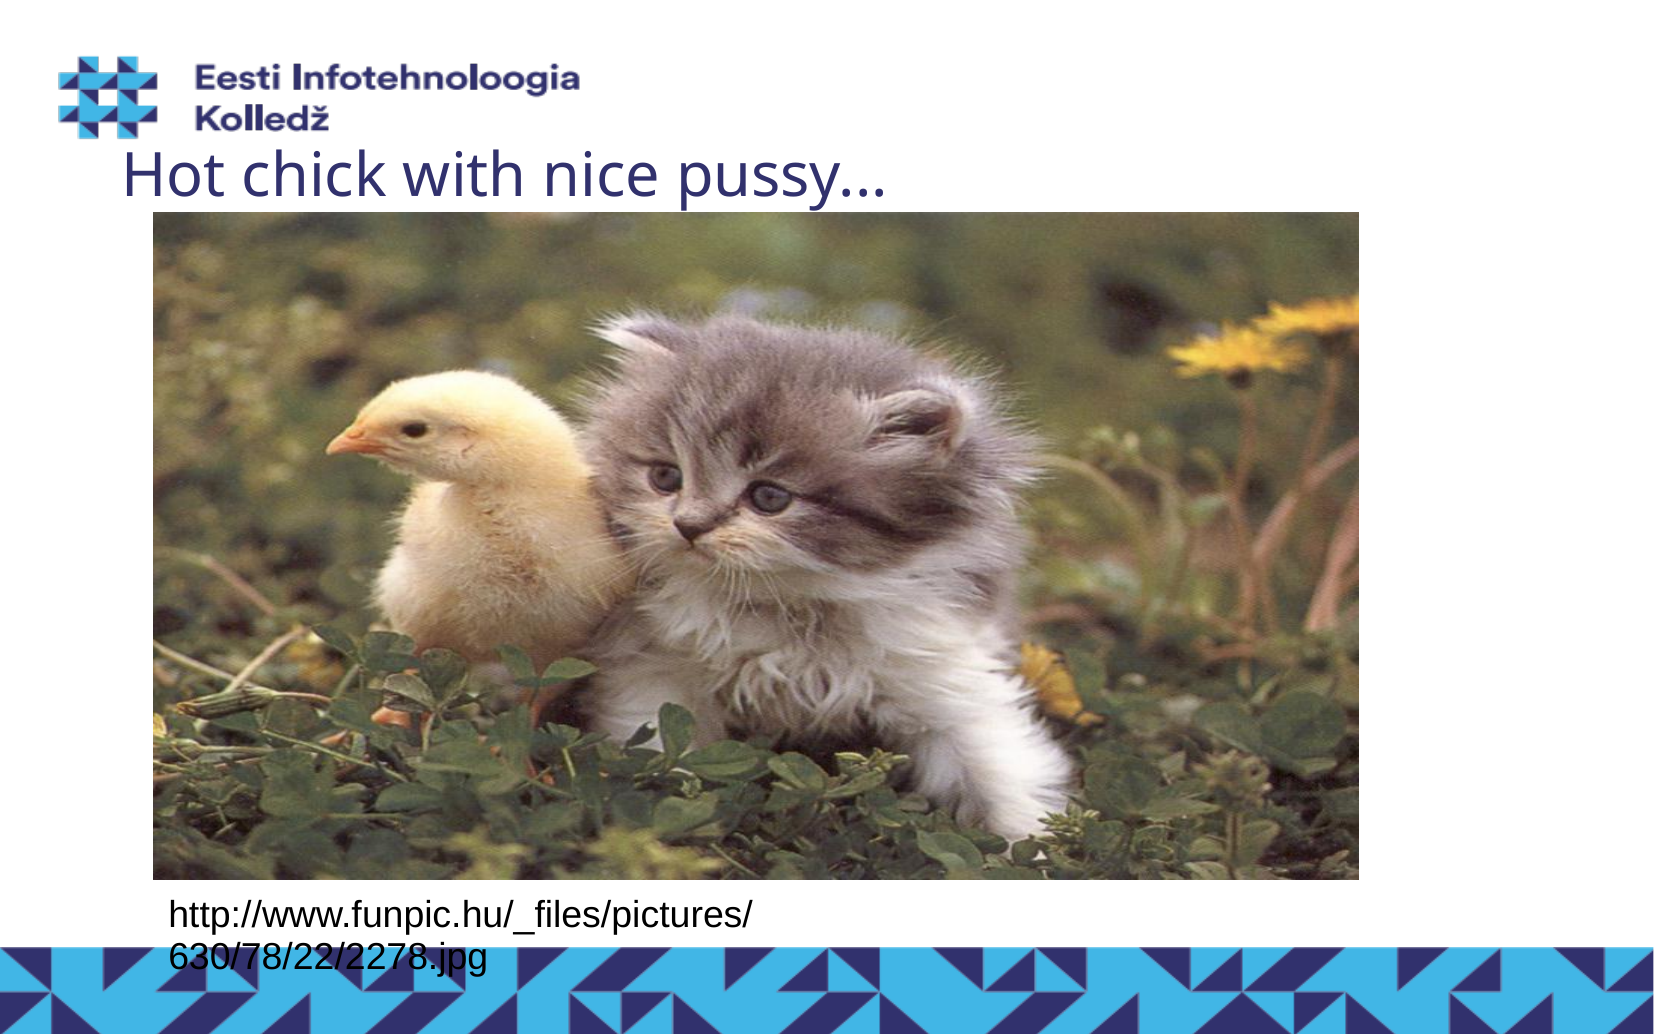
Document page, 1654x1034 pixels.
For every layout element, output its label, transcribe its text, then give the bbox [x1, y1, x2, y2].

picture [153, 212, 1359, 880]
title Hot chick with nice pussy... [121, 82, 1533, 262]
text_box http://www.funpic.hu/_files/pictures/630/78/22/2278.jpg [153, 885, 1088, 943]
